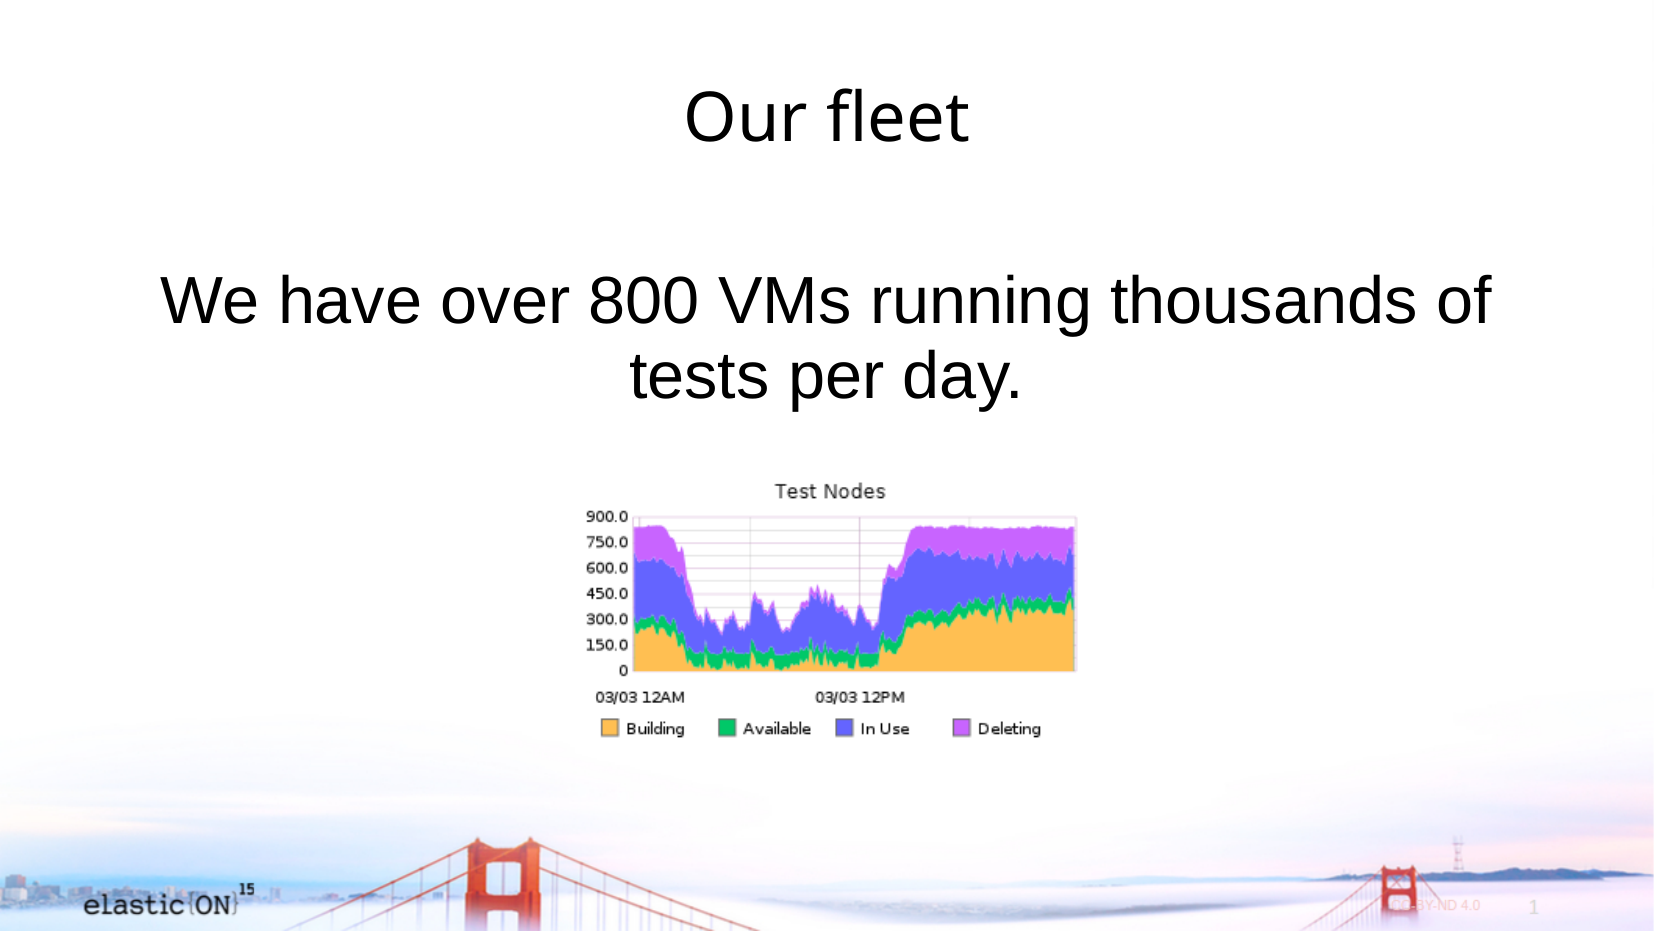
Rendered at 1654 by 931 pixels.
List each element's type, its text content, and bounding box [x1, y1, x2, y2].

subtitle We have over 800 VMs running thousands of tests per day. [82, 217, 1571, 758]
picture [0, 0, 1654, 931]
title Our fleet [82, 37, 1571, 193]
